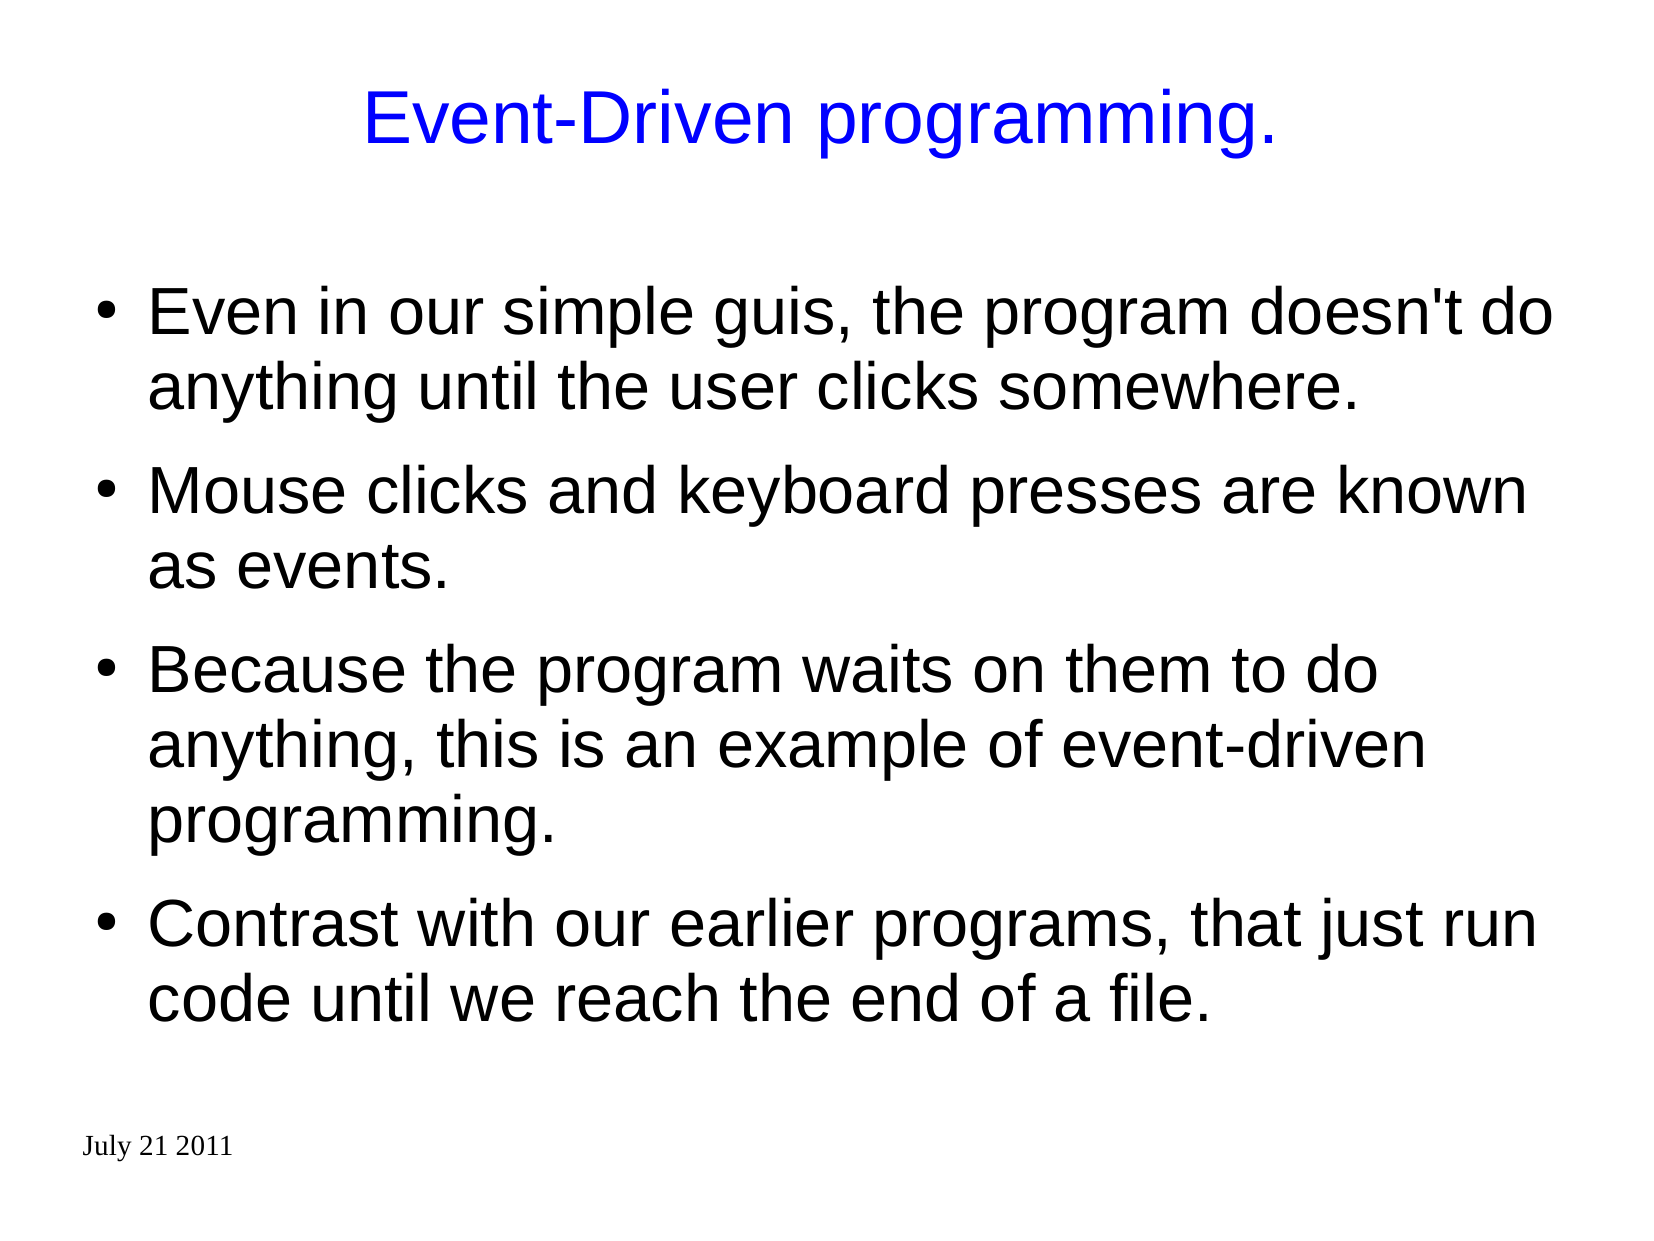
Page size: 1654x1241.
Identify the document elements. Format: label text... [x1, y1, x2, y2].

title Event-Driven programming. [76, 58, 1565, 178]
list Even in our simple guis, the program doesn't do anything until the user clicks somewhere. Mouse clicks and keyboard presses are known as events. Because the program waits on them to do anything, this is an example of event-driven programming. Contrast with our earlier programs, that just run code until we reach the end of a file. [76, 274, 1565, 1093]
